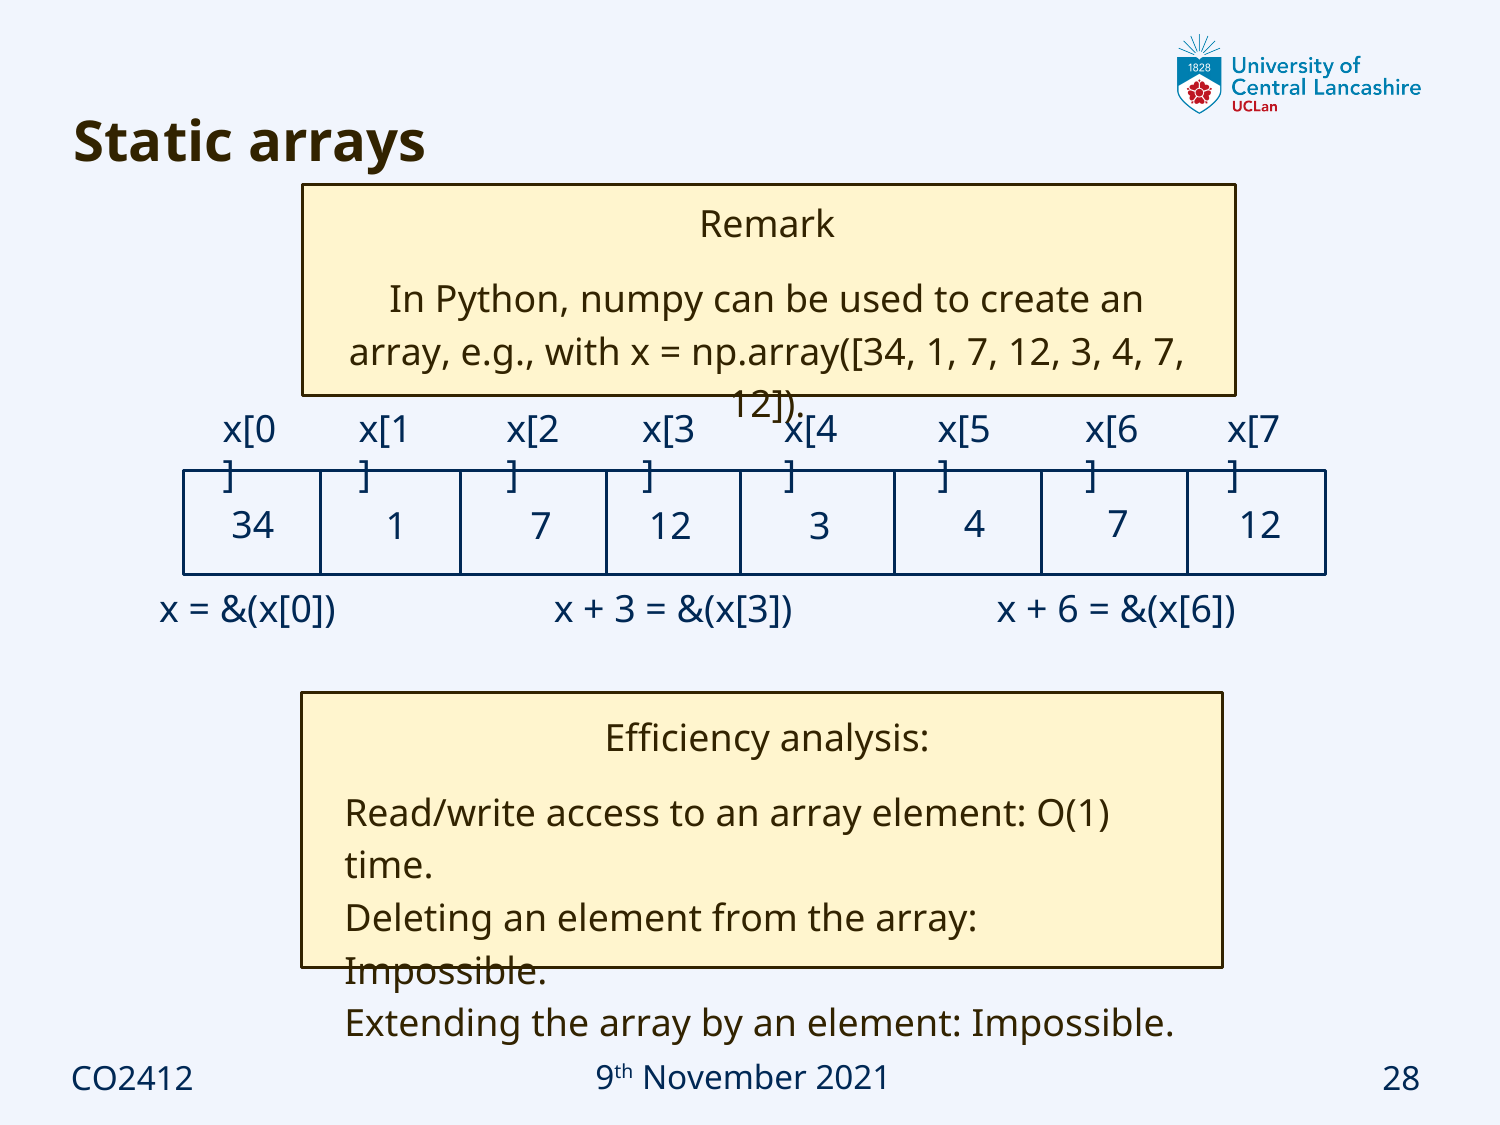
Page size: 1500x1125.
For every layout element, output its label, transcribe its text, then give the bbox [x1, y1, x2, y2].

text_box x[5] [922, 397, 1018, 458]
text_box x[2] [491, 397, 587, 458]
text_box 12 [617, 494, 724, 555]
title Static arrays [58, 93, 1475, 186]
text_box x + 6 = &(x[6]) [963, 577, 1269, 638]
text_box x[3] [627, 397, 723, 458]
text_box x = &(x[0]) [130, 577, 364, 638]
text_box Remark In Python, numpy can be used to create an array, e.g., with x = np.array([34, 1, 7, 12, 3, 4, 7, 12]). [329, 192, 1205, 388]
text_box x[4] [769, 397, 864, 458]
text_box 3 [767, 494, 873, 555]
picture [1177, 34, 1421, 93]
text_box [302, 184, 1236, 396]
text_box 12 [1207, 493, 1313, 553]
text_box [301, 692, 1223, 968]
text_box 4 [921, 493, 1028, 553]
text_box x[6] [1070, 397, 1166, 458]
text_box x[0] [207, 397, 303, 458]
text_box 7 [488, 494, 594, 555]
text_box x[7] [1212, 397, 1307, 458]
text_box Efficiency analysis: Read/write access to an array element: O(1) time. Deleting an element from the array: Impossible. Extending the array by an element: Impossible. [329, 706, 1205, 947]
text_box 1 [343, 494, 449, 555]
text_box x[1] [343, 397, 439, 458]
text_box x + 3 = &(x[3]) [520, 577, 826, 638]
text_box 34 [200, 494, 306, 554]
text_box 7 [1065, 493, 1171, 553]
